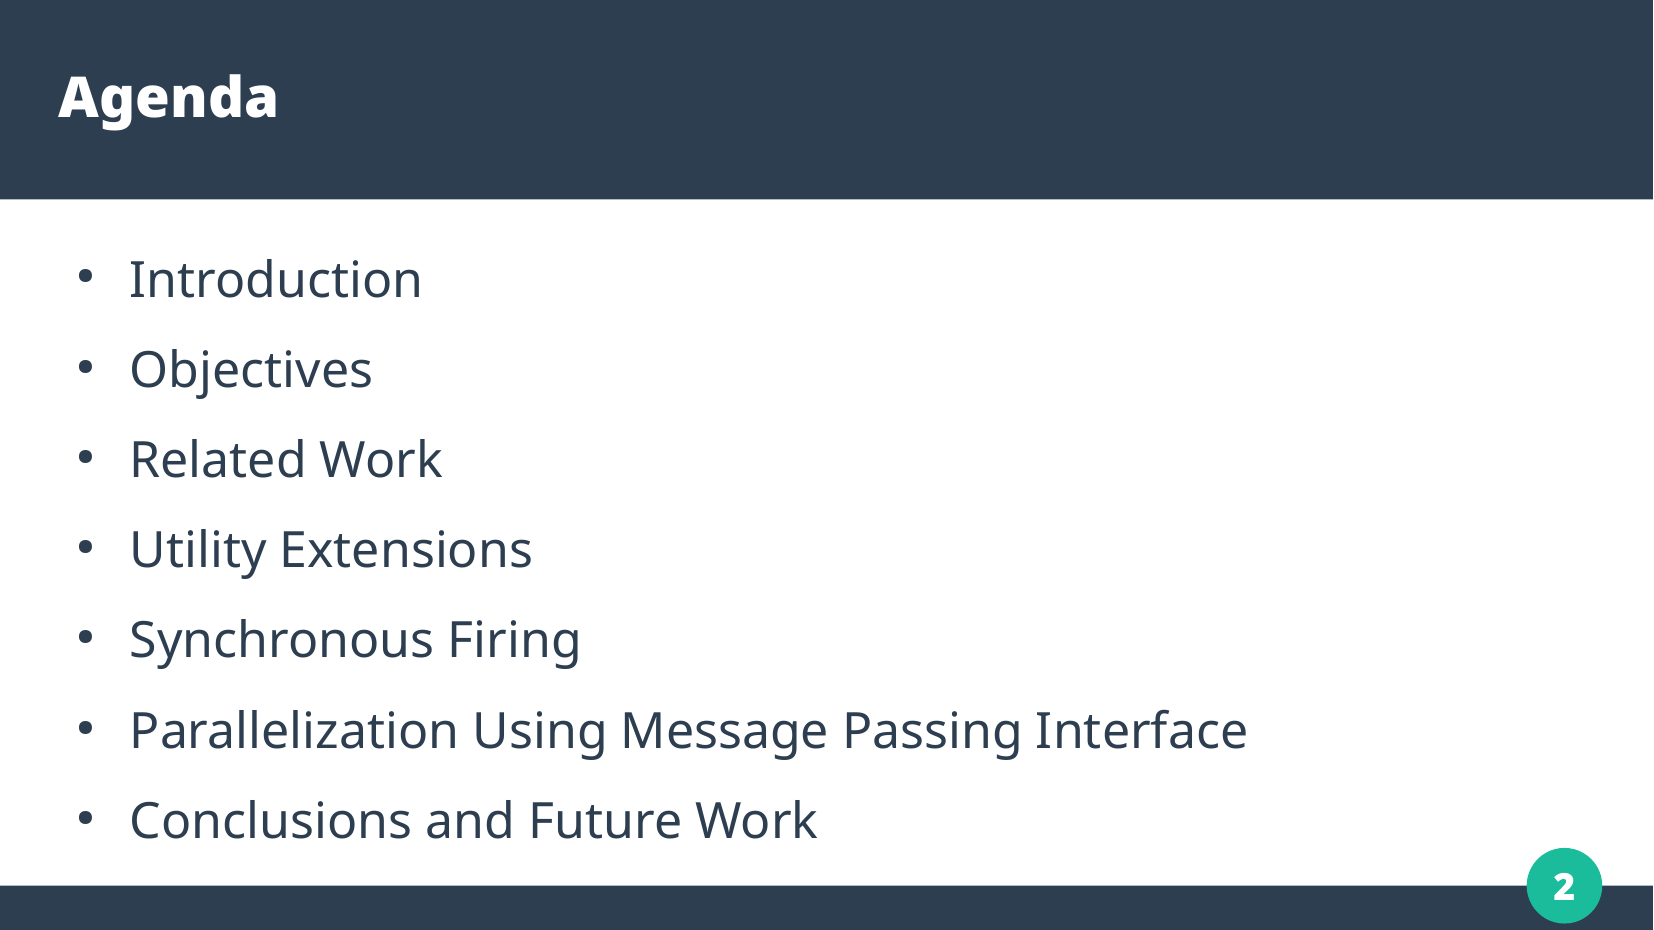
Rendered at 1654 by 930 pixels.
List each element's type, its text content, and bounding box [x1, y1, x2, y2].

title Agenda [58, 36, 1594, 156]
list Introduction Objectives Related Work Utility Extensions Synchronous Firing Parallelization Using Message Passing Interface Conclusions and Future Work [58, 243, 1594, 864]
